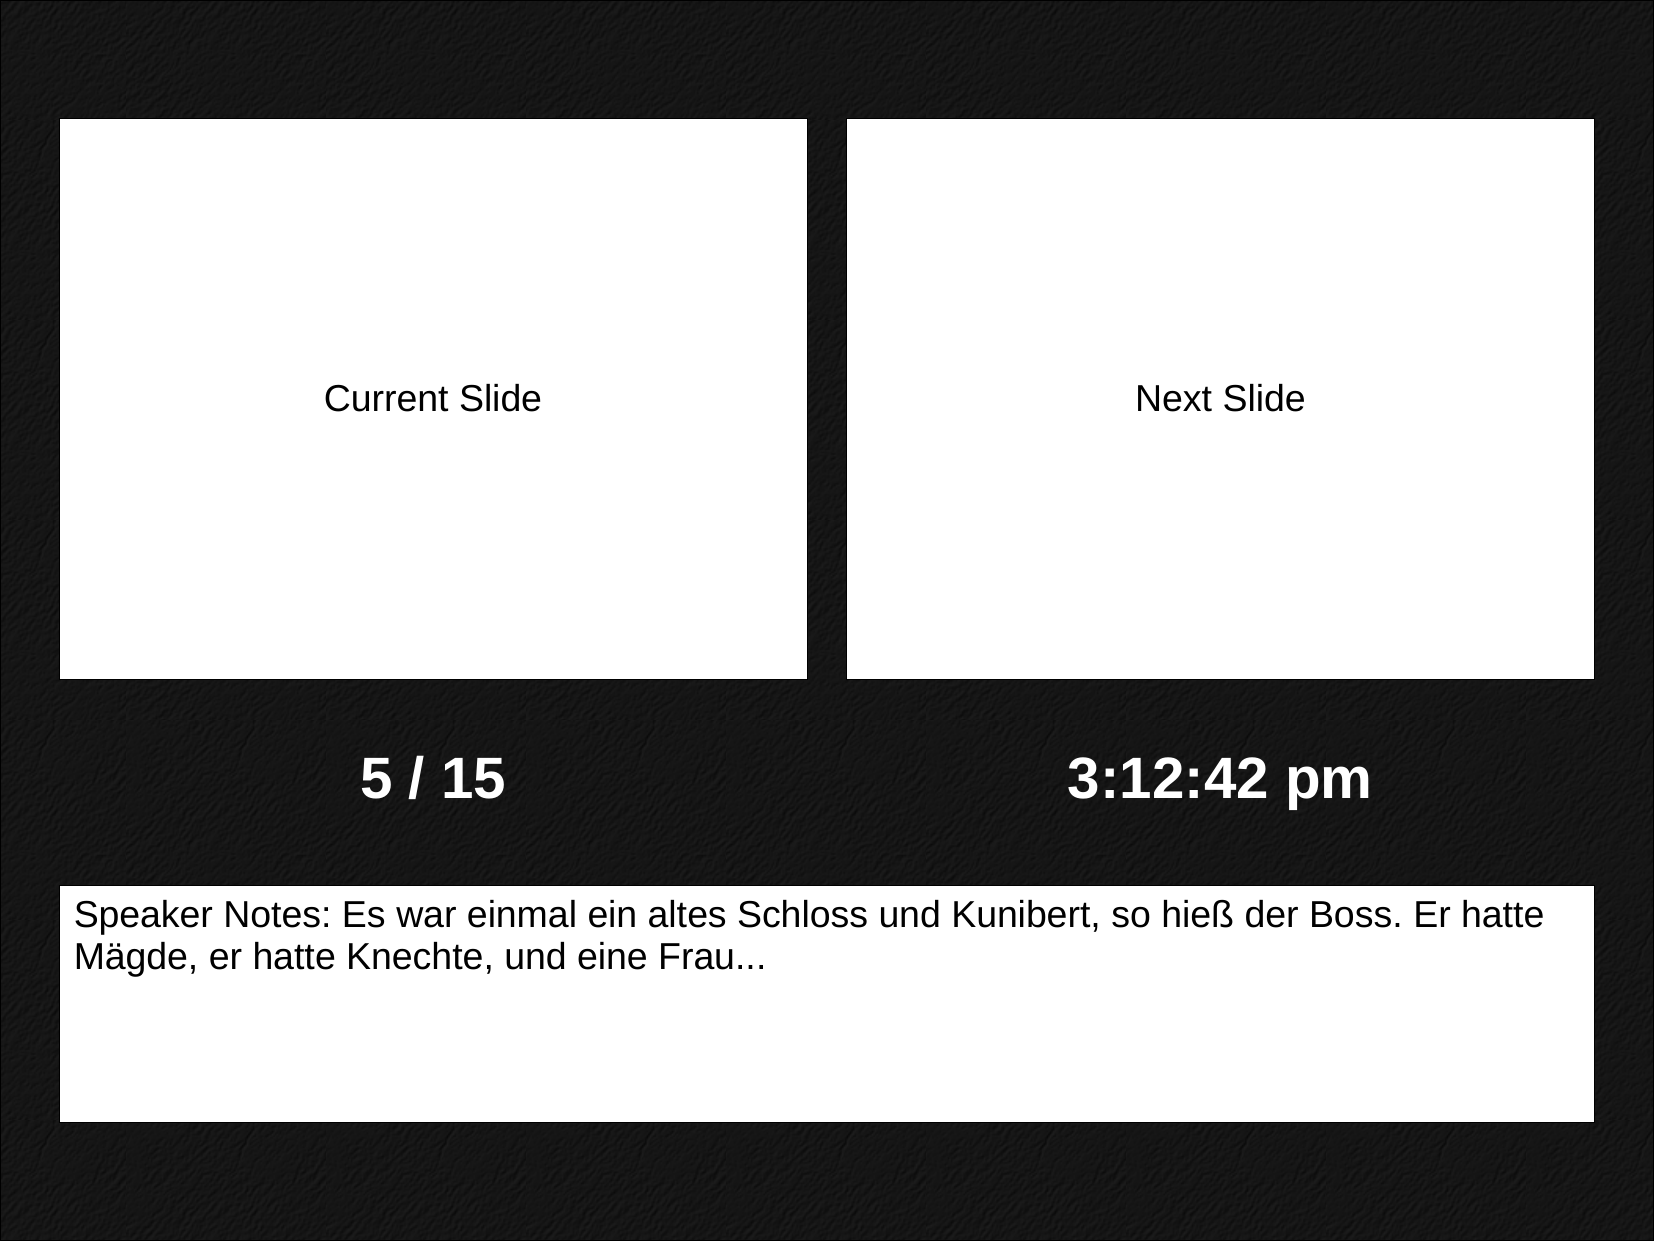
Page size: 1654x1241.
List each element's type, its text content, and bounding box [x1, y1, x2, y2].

text_box 3:12:42 pm [1043, 738, 1398, 827]
text_box 5 / 15 [255, 738, 611, 827]
text_box Speaker Notes: Es war einmal ein altes Schloss und Kunibert, so hieß der Boss. Er hatte Mägde, er hatte Knechte, und eine Frau... [59, 885, 1595, 1123]
text_box Current Slide [59, 118, 808, 680]
text_box Next Slide [846, 118, 1595, 680]
text_box [0, 0, 1654, 1241]
